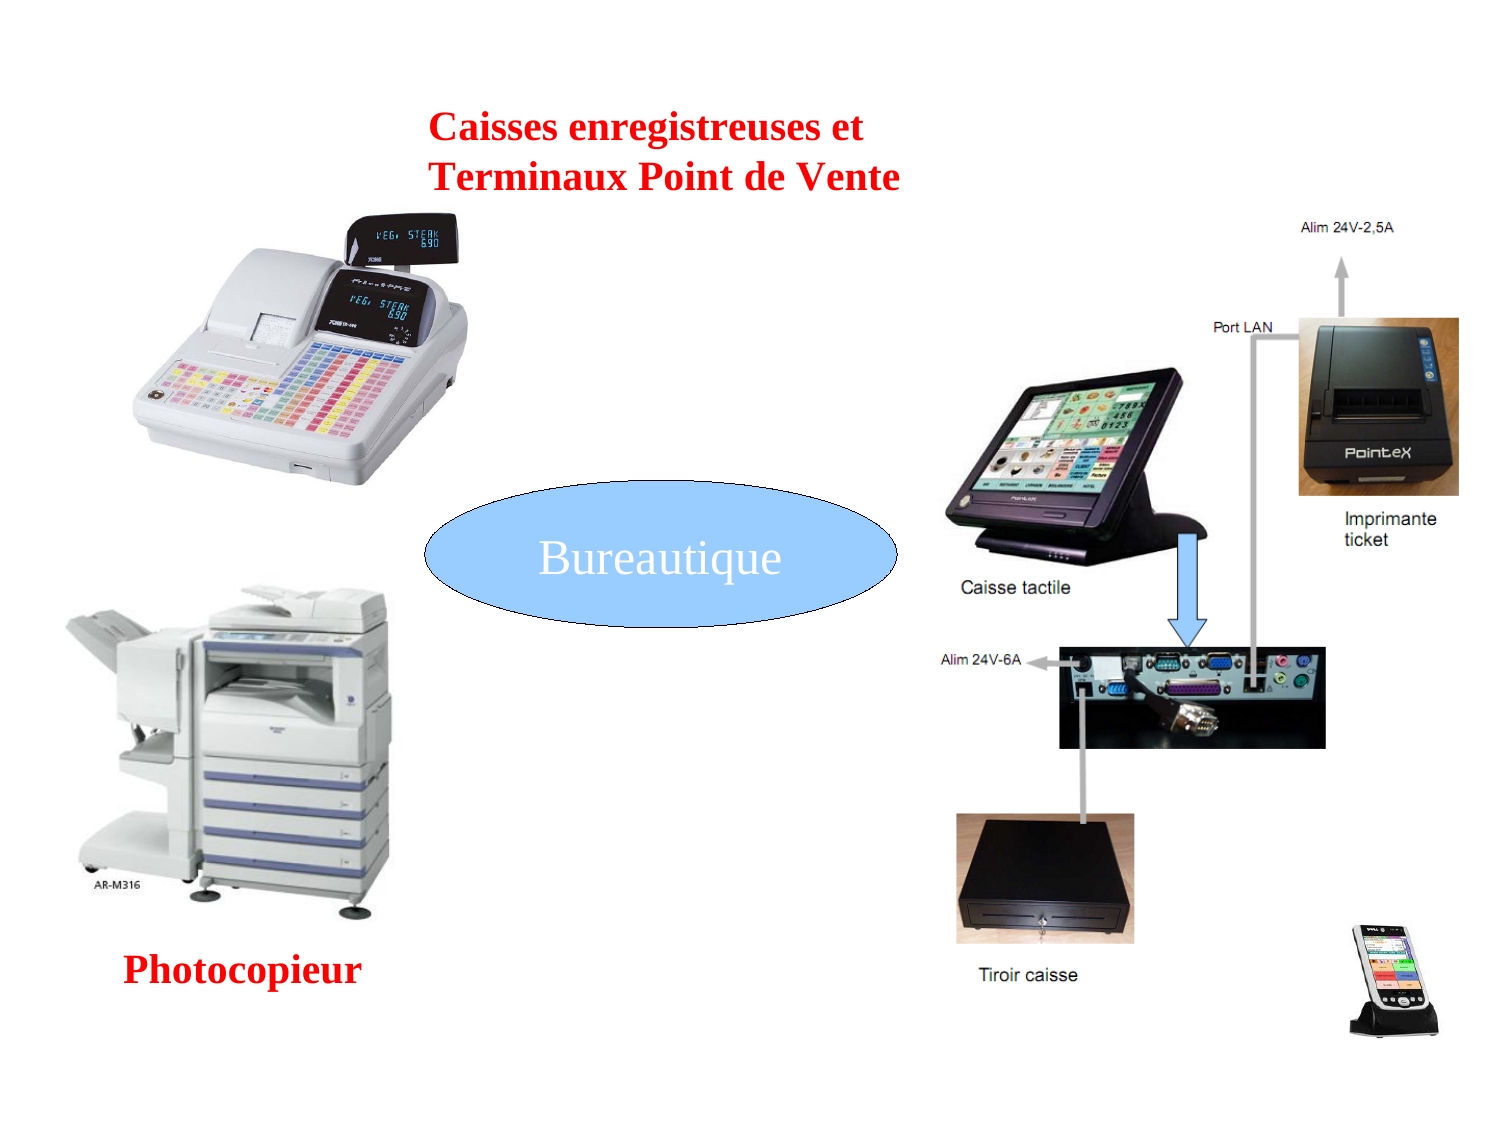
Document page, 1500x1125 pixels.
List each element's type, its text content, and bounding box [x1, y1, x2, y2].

picture [127, 206, 473, 502]
text_box Photocopieur [108, 934, 419, 1000]
picture [64, 574, 407, 929]
text_box Bureautique [424, 480, 898, 628]
text_box Caisses enregistreuses et Terminaux Point de Vente [413, 91, 1010, 207]
picture [919, 173, 1486, 1040]
